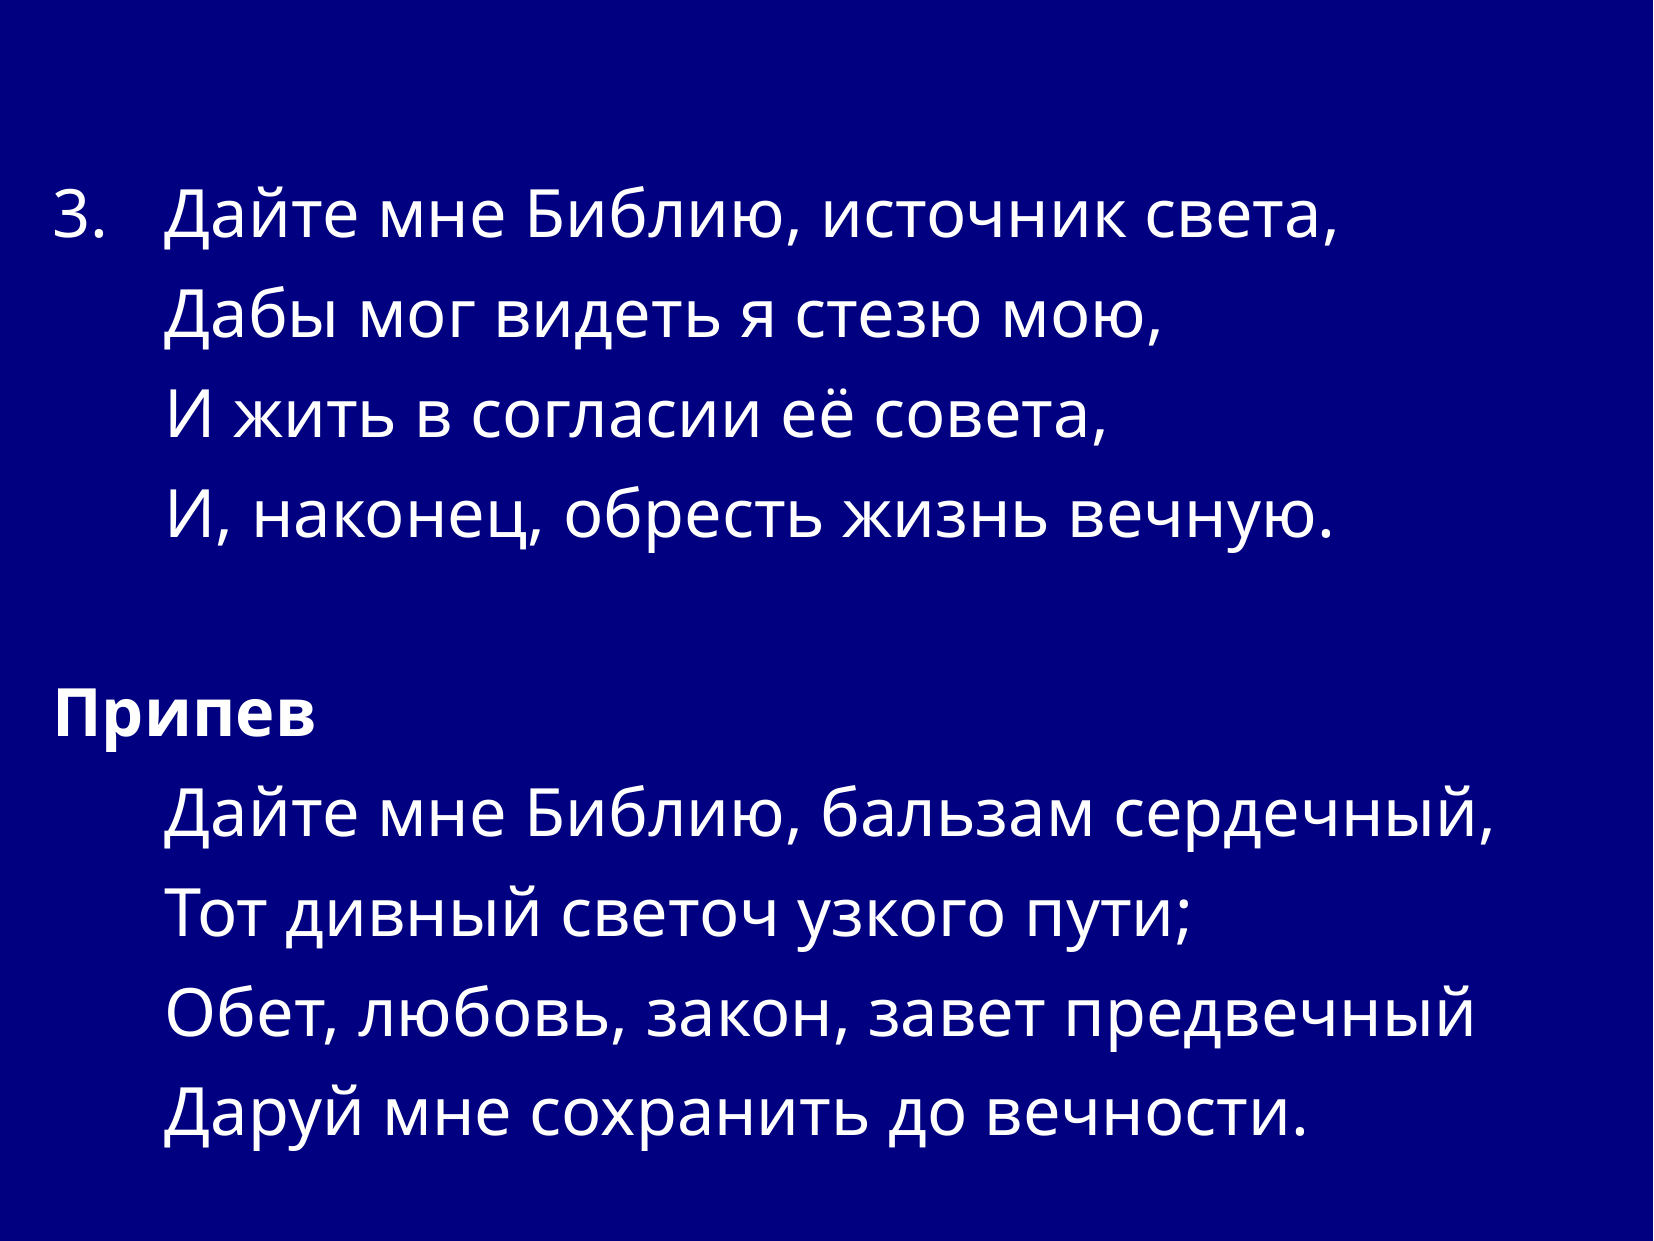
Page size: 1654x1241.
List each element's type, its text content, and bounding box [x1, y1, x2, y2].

text_box 3. Дайте мне Библию, источник света, Дабы мог видеть я стезю мою, И жить в согласии её совета, И, наконец, обресть жизнь вечную. Припев Дайте мне Библию, бальзам сердечный, Тот дивный светоч узкого пути; Обет, любовь, закон, завет предвечный Даруй мне сохранить до вечности. [37, 150, 1653, 1163]
